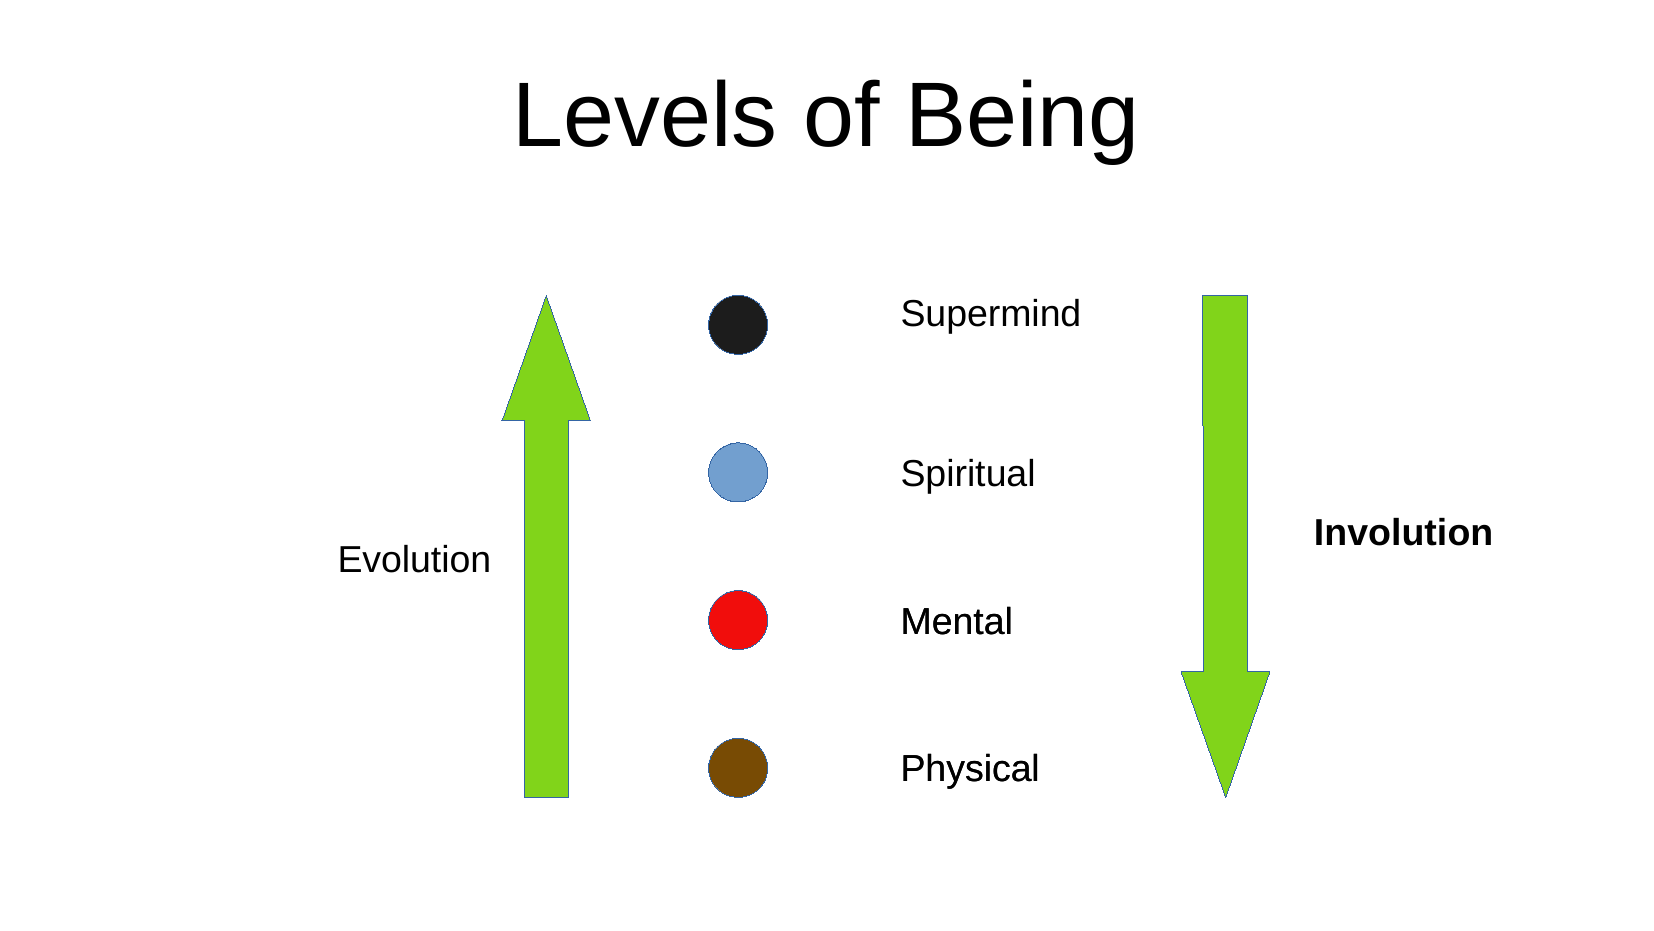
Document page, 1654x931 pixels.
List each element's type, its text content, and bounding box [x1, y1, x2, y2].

title Levels of Being [82, 37, 1571, 193]
text_box [708, 442, 768, 502]
text_box Spiritual [885, 445, 1063, 544]
text_box [708, 738, 768, 798]
text_box [708, 295, 768, 355]
text_box [708, 590, 768, 650]
text_box [501, 295, 591, 798]
text_box Evolution [322, 531, 507, 589]
text_box Involution [1299, 504, 1509, 562]
text_box Mental [885, 592, 1028, 650]
text_box Physical [885, 740, 1055, 798]
text_box [1181, 295, 1270, 798]
text_box Supermind [885, 285, 1123, 384]
